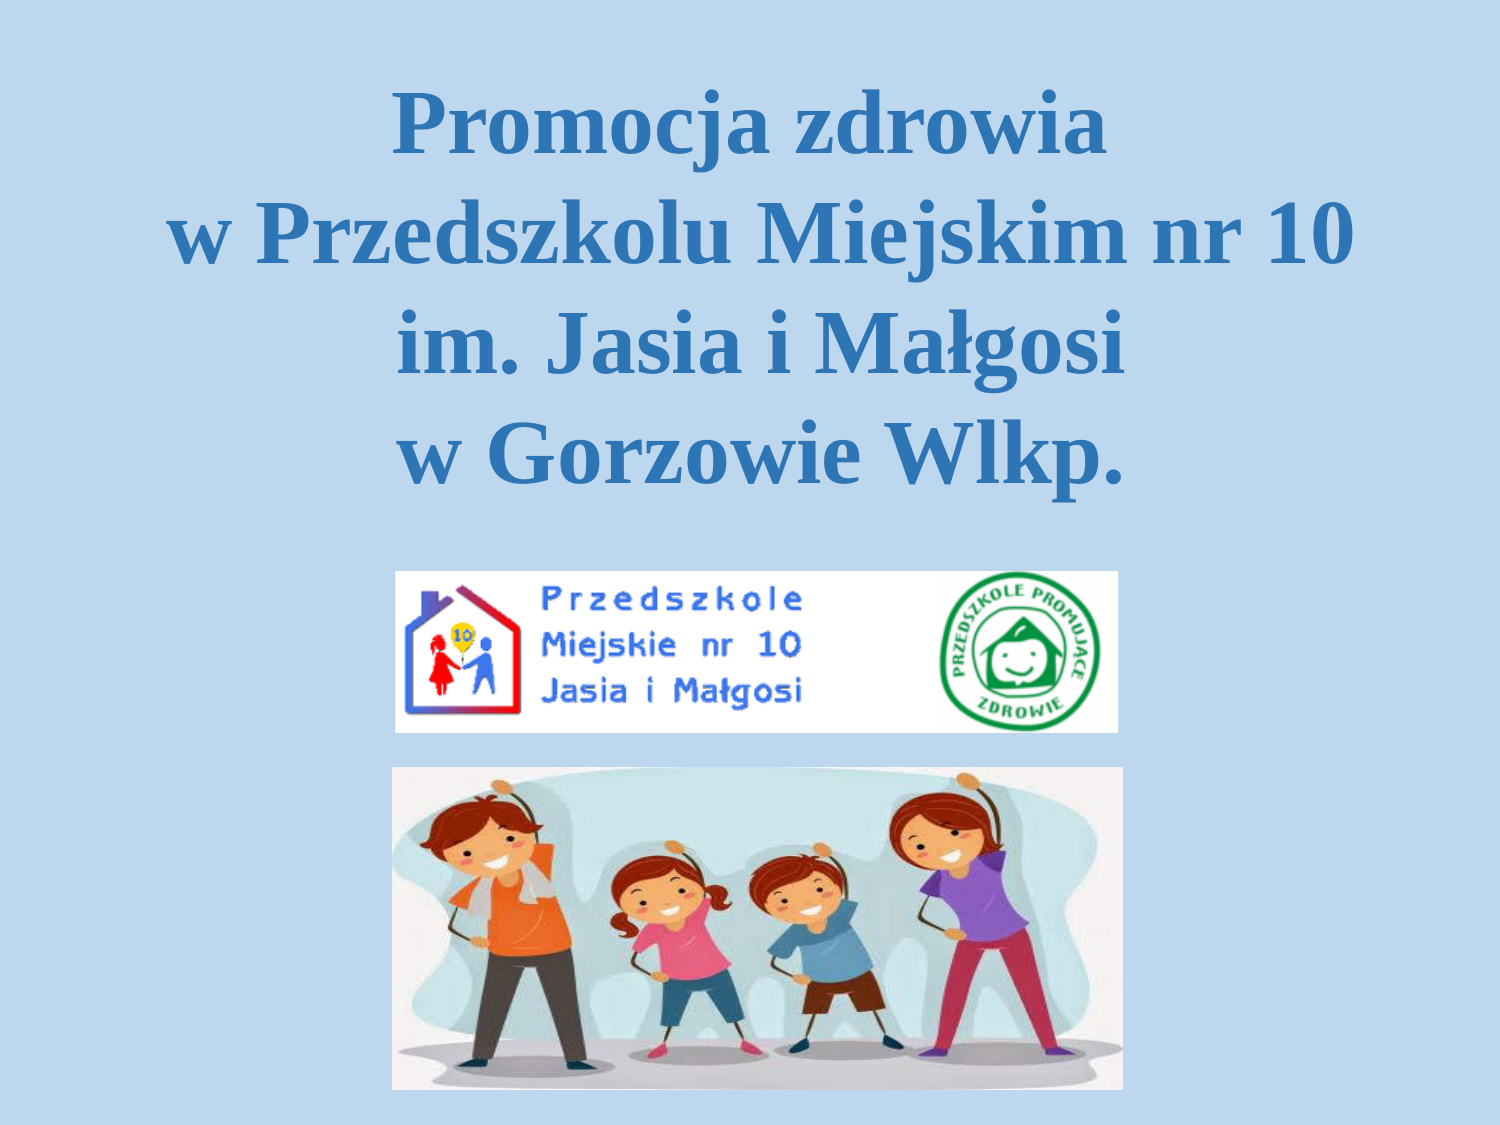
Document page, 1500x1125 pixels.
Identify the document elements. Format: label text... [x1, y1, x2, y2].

picture [392, 767, 1123, 1090]
picture [395, 571, 1119, 733]
title Promocja zdrowia w Przedszkolu Miejskim nr 10 im. Jasia i Małgosi w Gorzowie Wlkp. [112, 54, 1412, 823]
